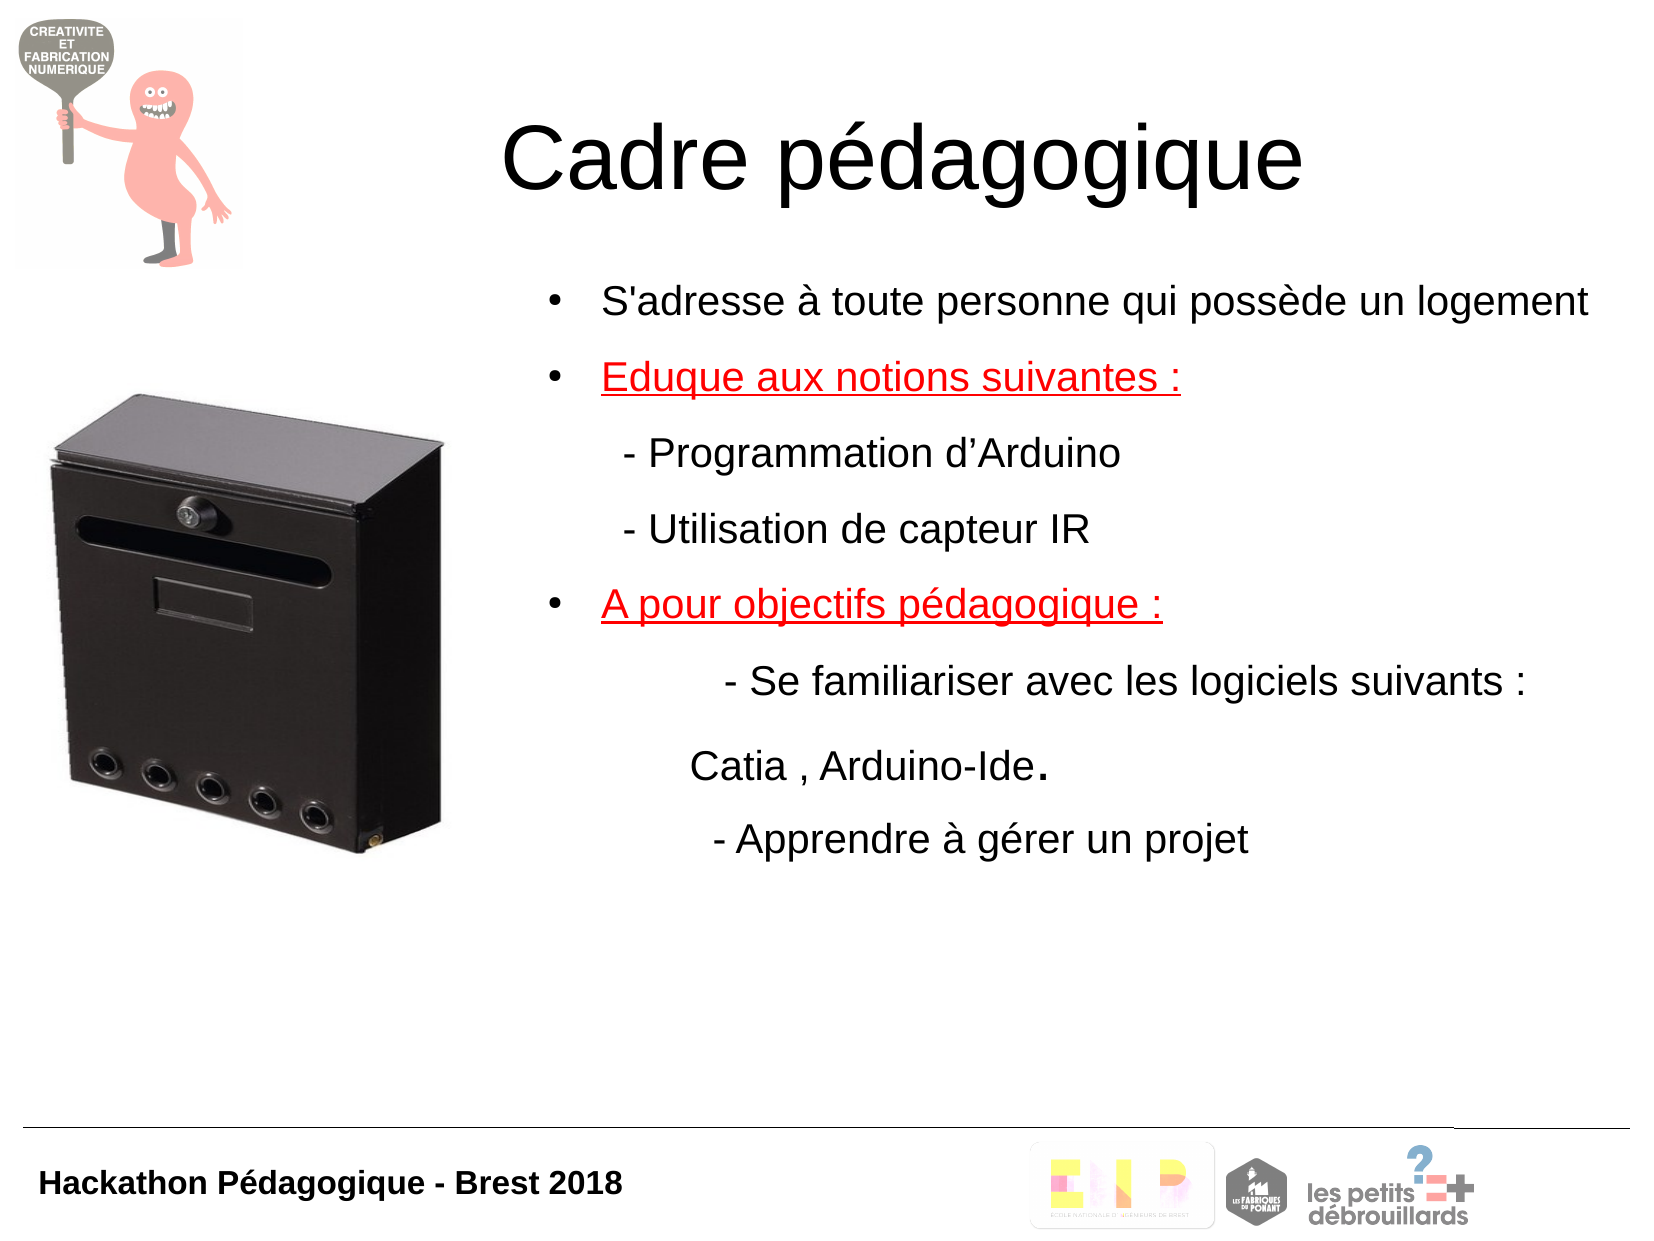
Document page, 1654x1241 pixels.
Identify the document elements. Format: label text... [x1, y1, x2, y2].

text_box Hackathon Pédagogique - Brest 2018 [23, 1157, 945, 1210]
picture [1308, 1145, 1474, 1225]
picture [1015, 1127, 1287, 1241]
list S'adresse à toute personne qui possède un logement Eduque aux notions suivantes : - Programmation d’Arduino - Utilisation de capteur IR A pour objectifs pédagogique : - Se familiariser avec les logiciels suivants : Catia , Arduino-Ide. - Apprendre à gérer un projet [512, 277, 1654, 1034]
picture [35, 383, 460, 864]
picture [15, 18, 243, 269]
title Cadre pédagogique [243, 49, 1571, 257]
